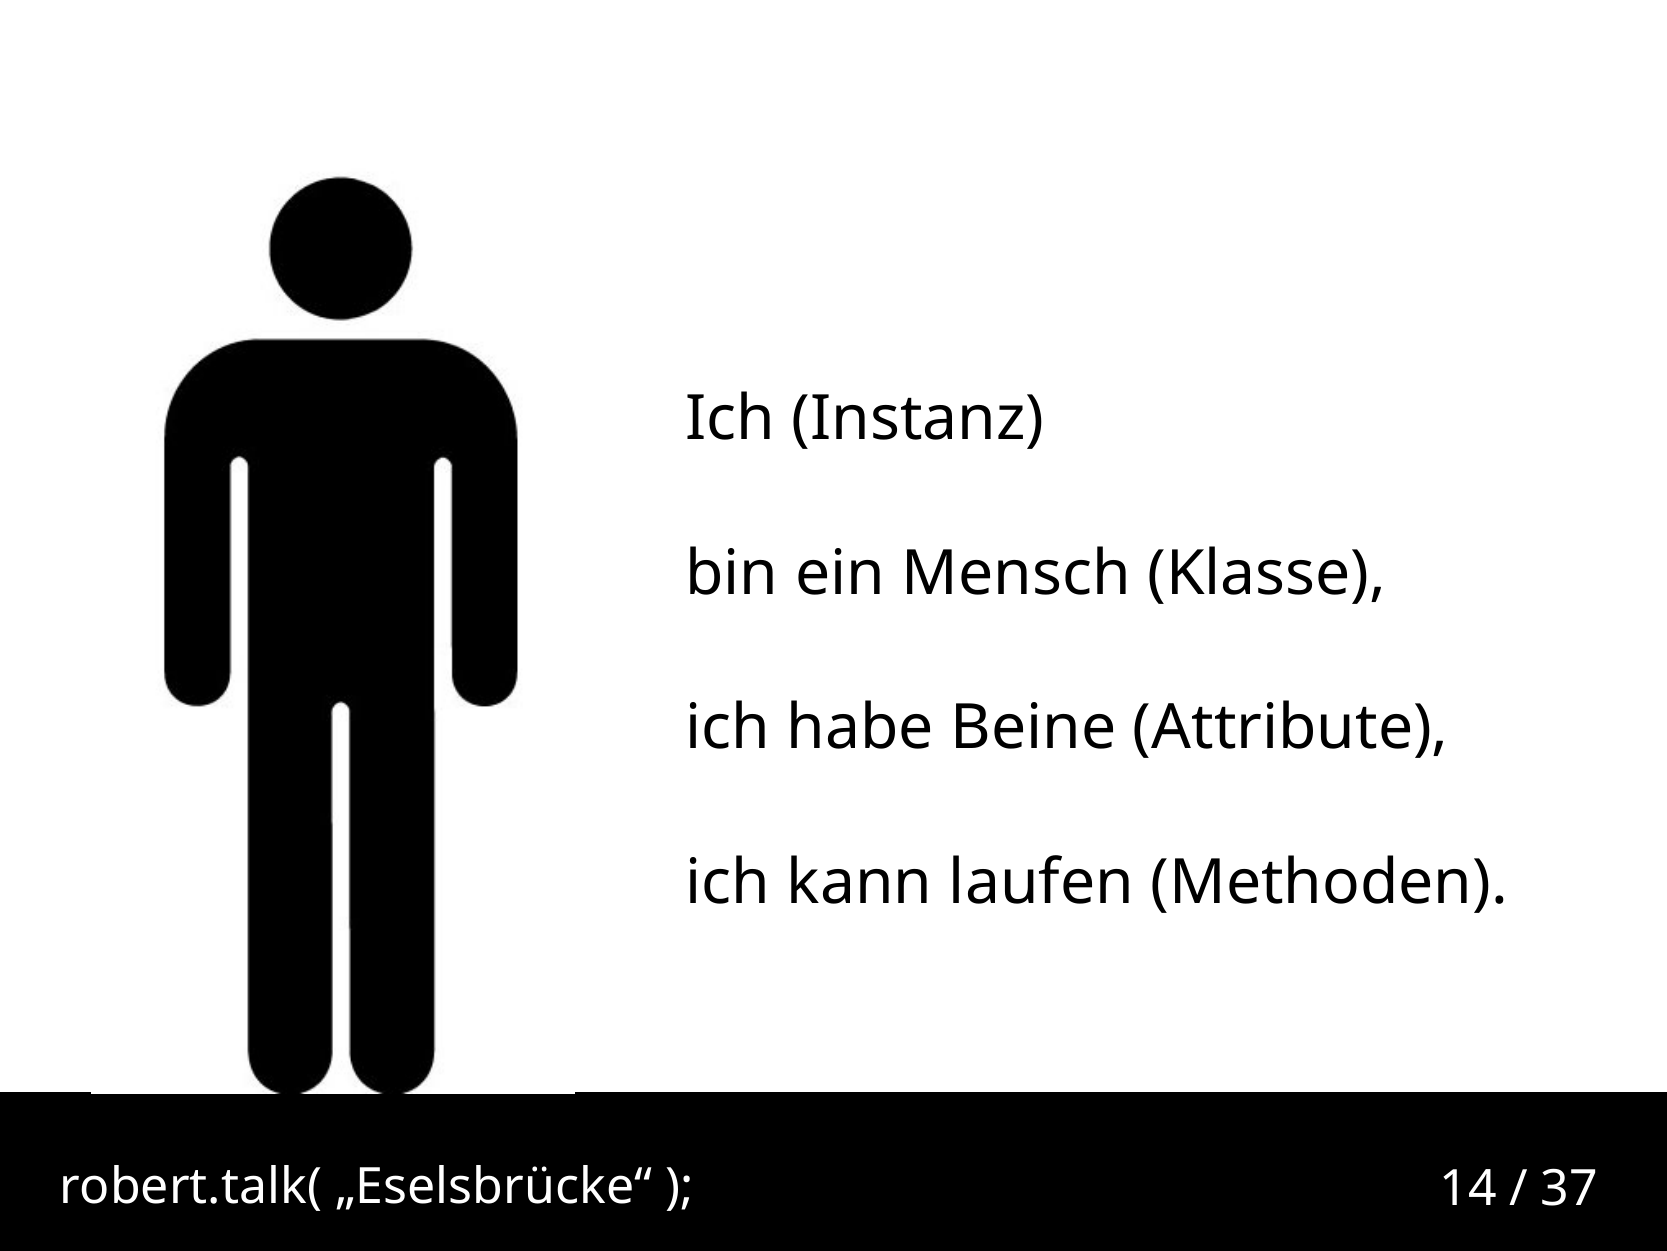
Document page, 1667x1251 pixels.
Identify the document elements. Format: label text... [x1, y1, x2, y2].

picture [91, 146, 575, 1094]
text_box robert.talk( „Eselsbrücke“ ); [44, 1142, 1550, 1226]
text_box Ich (Instanz) bin ein Mensch (Klasse), ich habe Beine (Attribute), ich kann laufen (Methoden). [679, 395, 1667, 1028]
